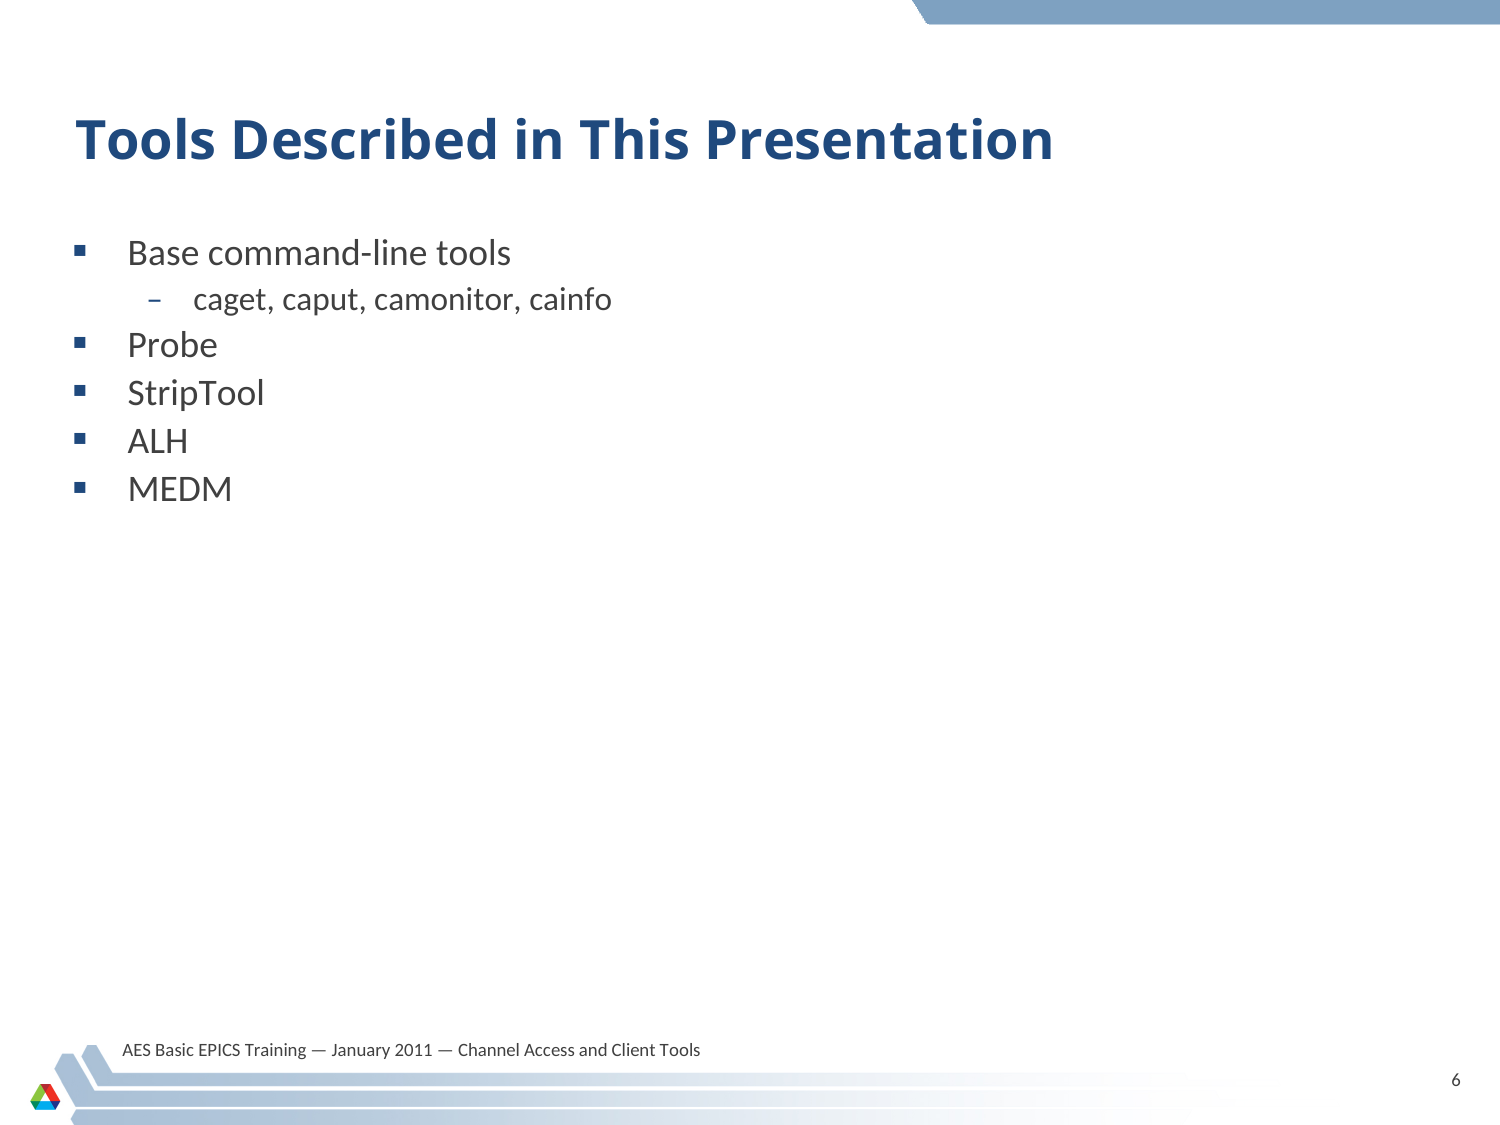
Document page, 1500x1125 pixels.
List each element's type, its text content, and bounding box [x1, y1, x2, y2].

title Tools Described in This Presentation [75, 45, 1426, 233]
picture [0, 1037, 1500, 1125]
picture [0, 0, 1500, 26]
list Base command-line tools caget, caput, camonitor, cainfo Probe StripTool ALH MEDM [56, 229, 1359, 741]
